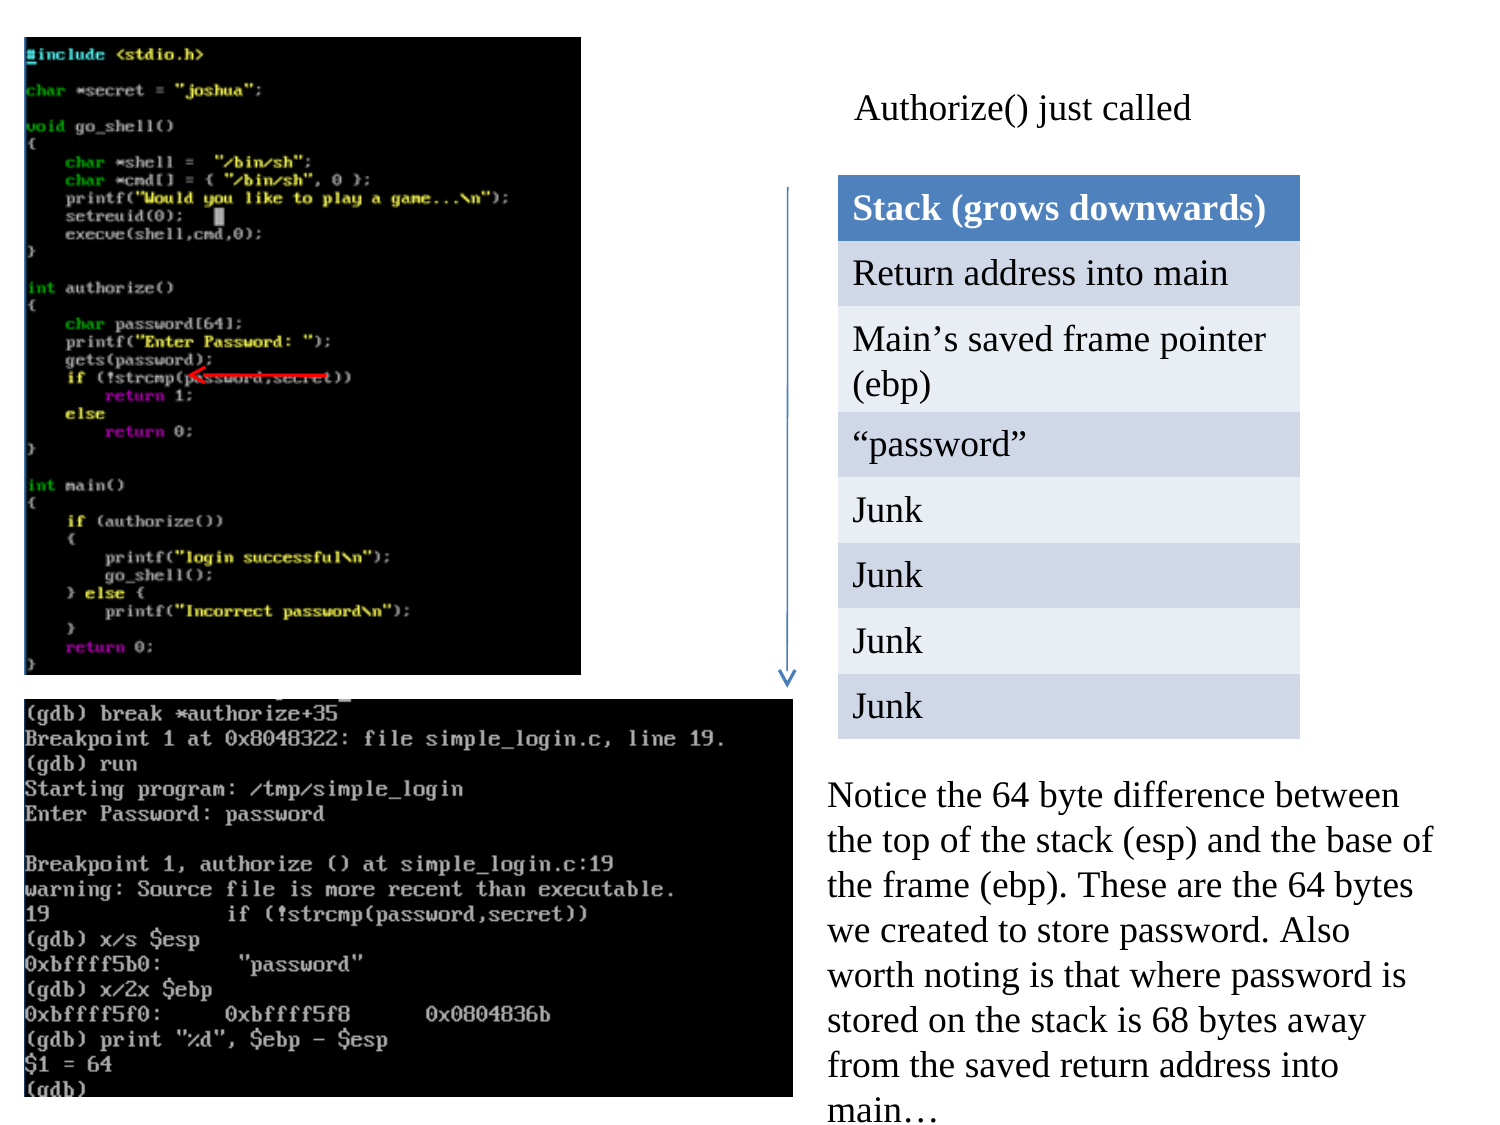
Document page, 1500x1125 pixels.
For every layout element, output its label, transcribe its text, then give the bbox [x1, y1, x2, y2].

table_cell Junk [838, 477, 1300, 543]
picture [24, 699, 793, 1097]
text_box Authorize() just called [838, 74, 1208, 136]
table_cell Return address into main [838, 241, 1300, 306]
text_box Notice the 64 byte difference between the top of the stack (esp) and the base of the frame (ebp). These are the 64 bytes we created to store password. Also worth noting is that where password is stored on the stack is 68 bytes away from the saved return address into main… [812, 762, 1463, 1125]
table_header Stack (grows downwards) [838, 175, 1300, 241]
table_cell Junk [838, 543, 1300, 608]
table_cell Junk [838, 674, 1300, 739]
table_cell Junk [838, 608, 1300, 674]
table_cell Main’s saved frame pointer (ebp) [838, 306, 1300, 412]
table_cell “password” [838, 412, 1300, 477]
picture [24, 37, 581, 676]
